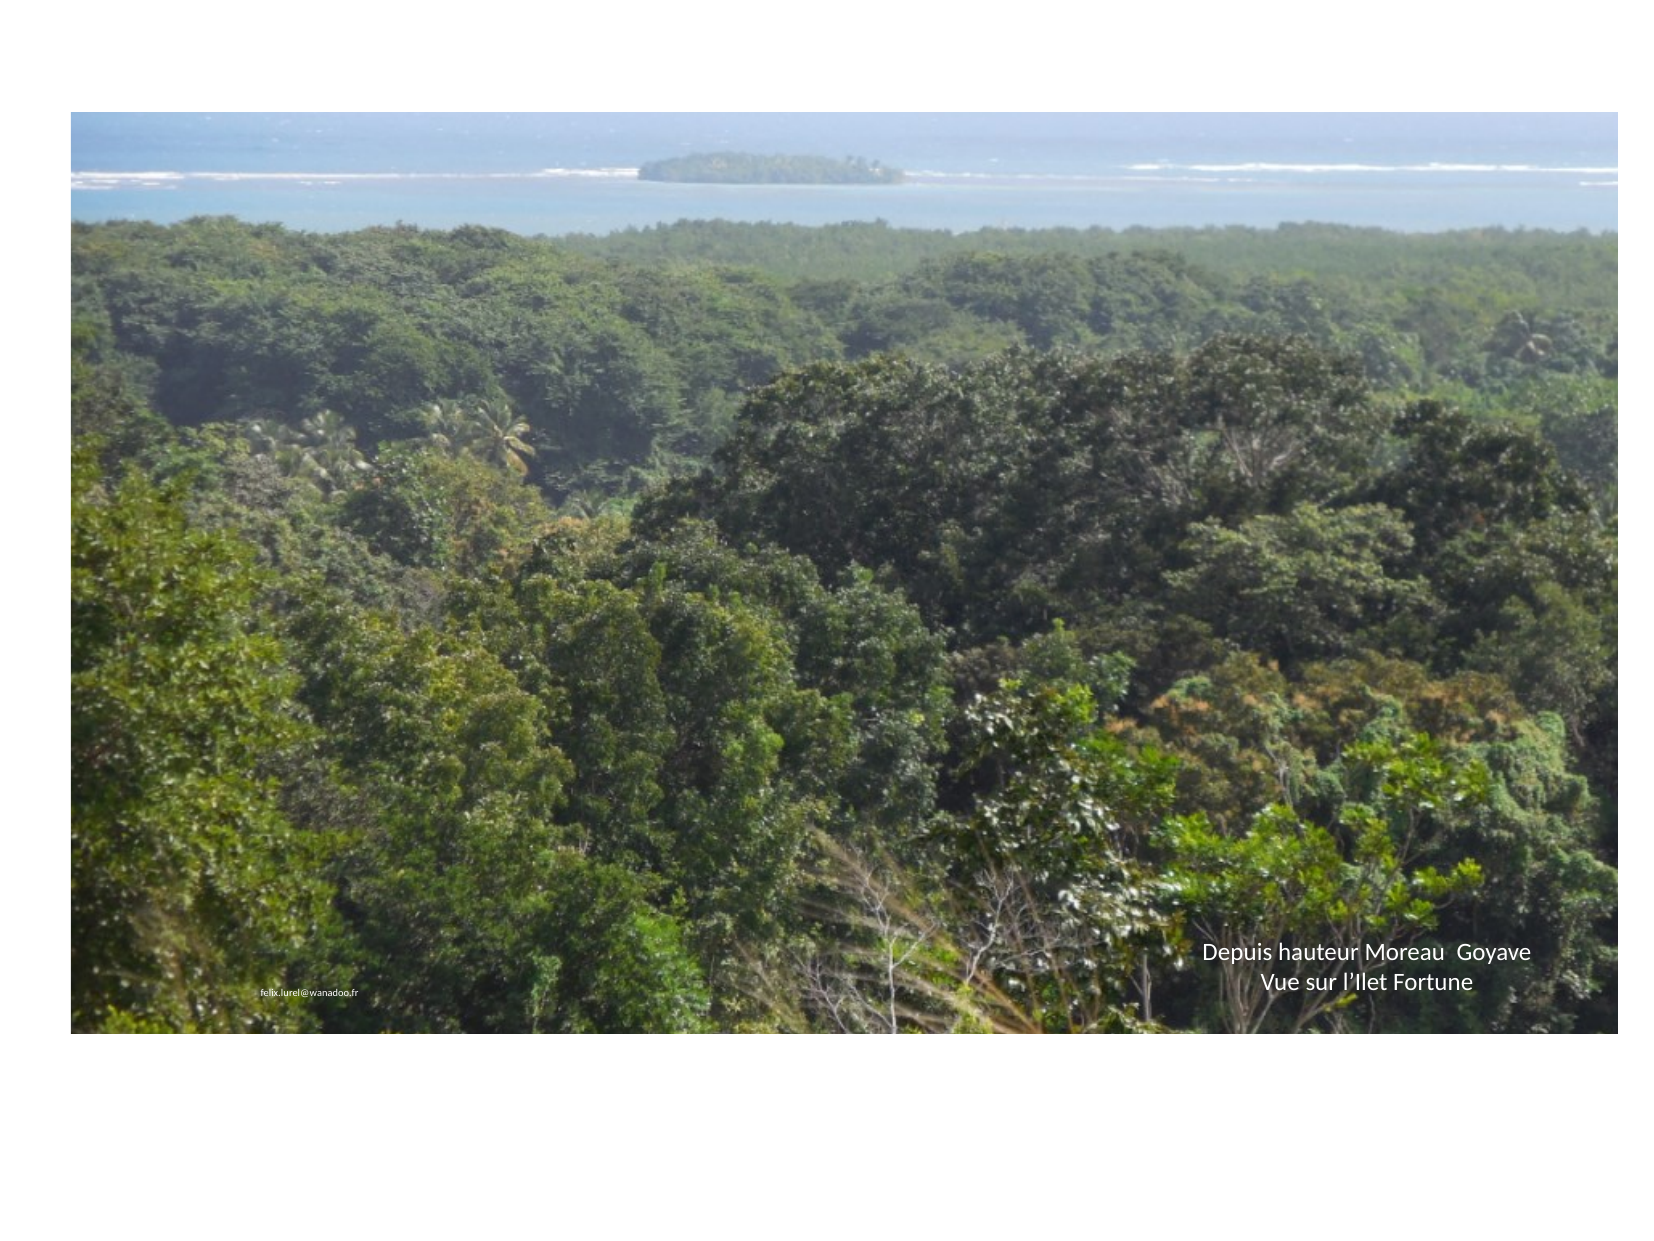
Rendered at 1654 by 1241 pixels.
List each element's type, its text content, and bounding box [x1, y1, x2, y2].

text_box Depuis hauteur Moreau Goyave Vue sur l’Ilet Fortune [1139, 938, 1601, 993]
text_box felix.lurel@wanadoo.fr [238, 974, 381, 1010]
picture [70, 112, 1618, 1034]
